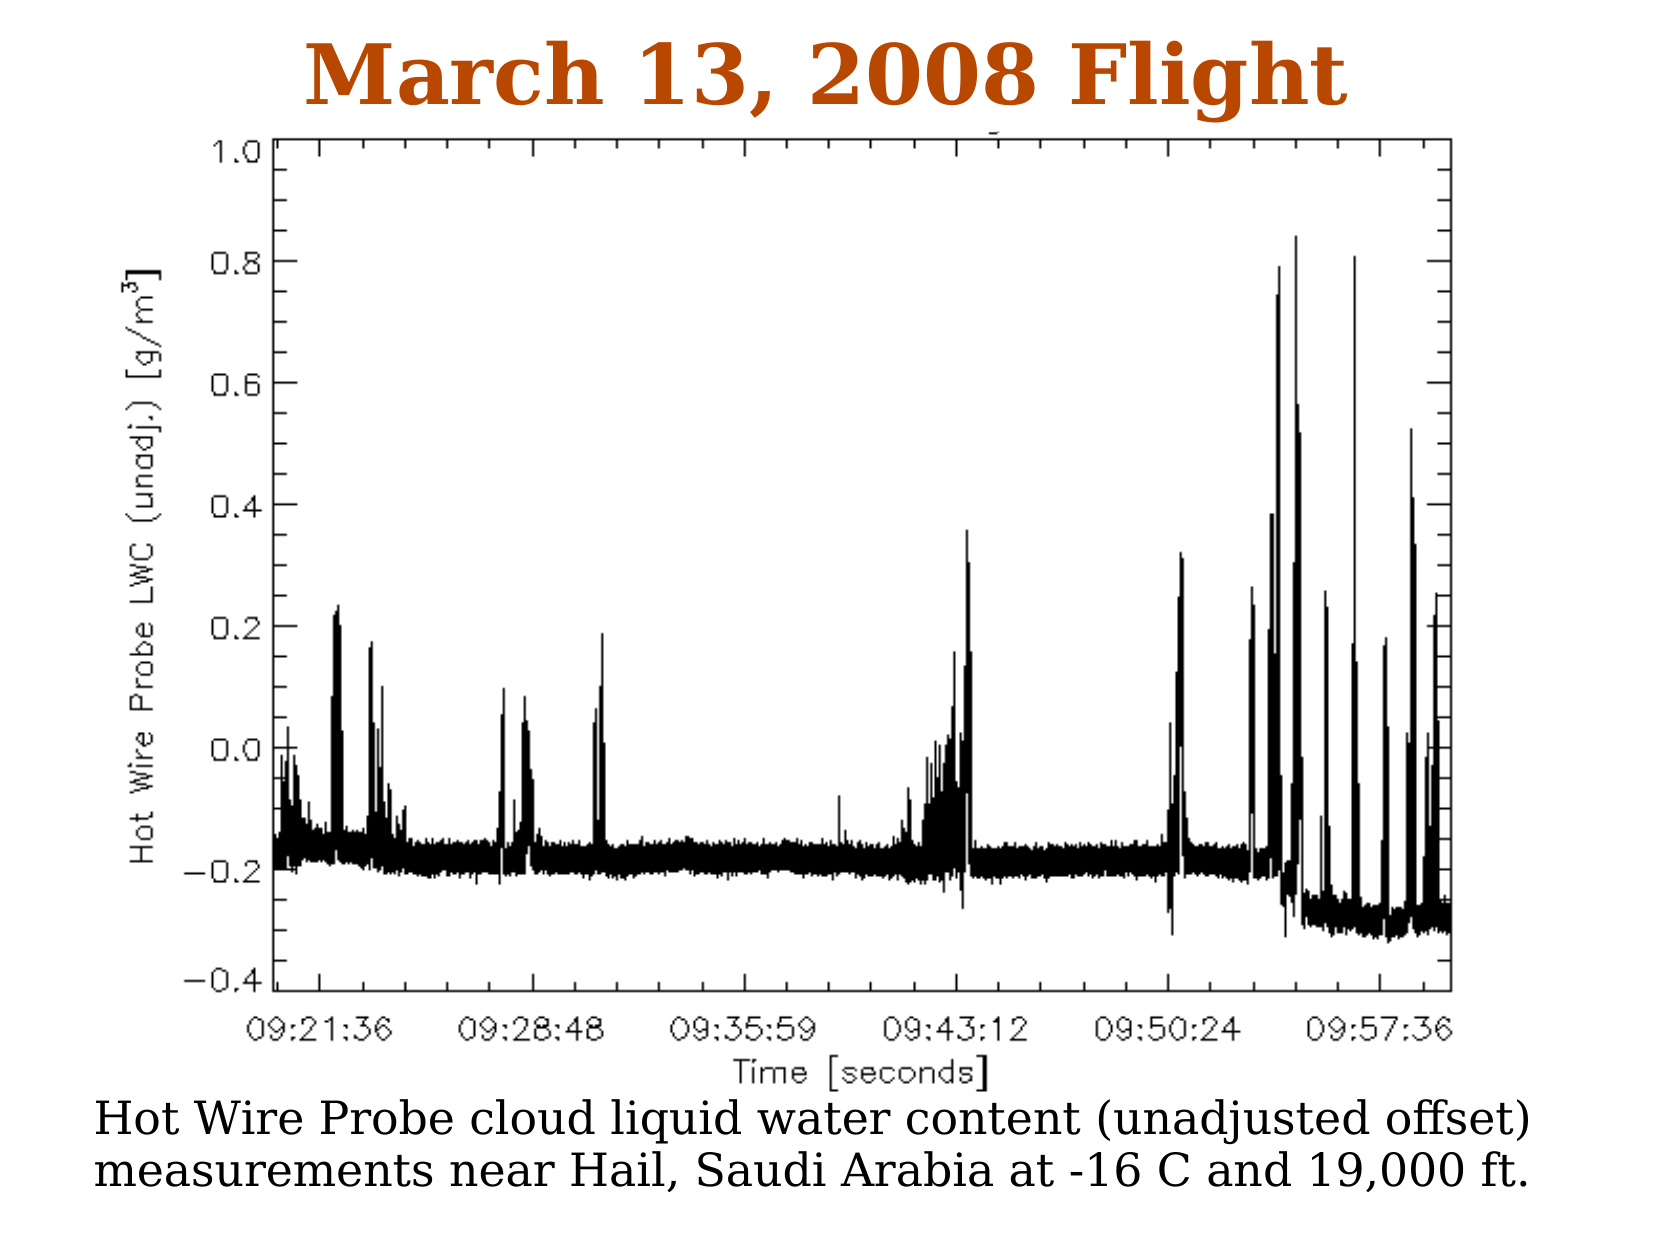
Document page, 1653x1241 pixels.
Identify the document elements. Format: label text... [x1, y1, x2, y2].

text_box Hot Wire Probe cloud liquid water content (unadjusted offset) measurements near Hail, Saudi Arabia at -16 C and 19,000 ft. [78, 1085, 1617, 1206]
text_box March 13, 2008 Flight [0, 20, 1653, 132]
picture [59, 132, 1526, 1094]
